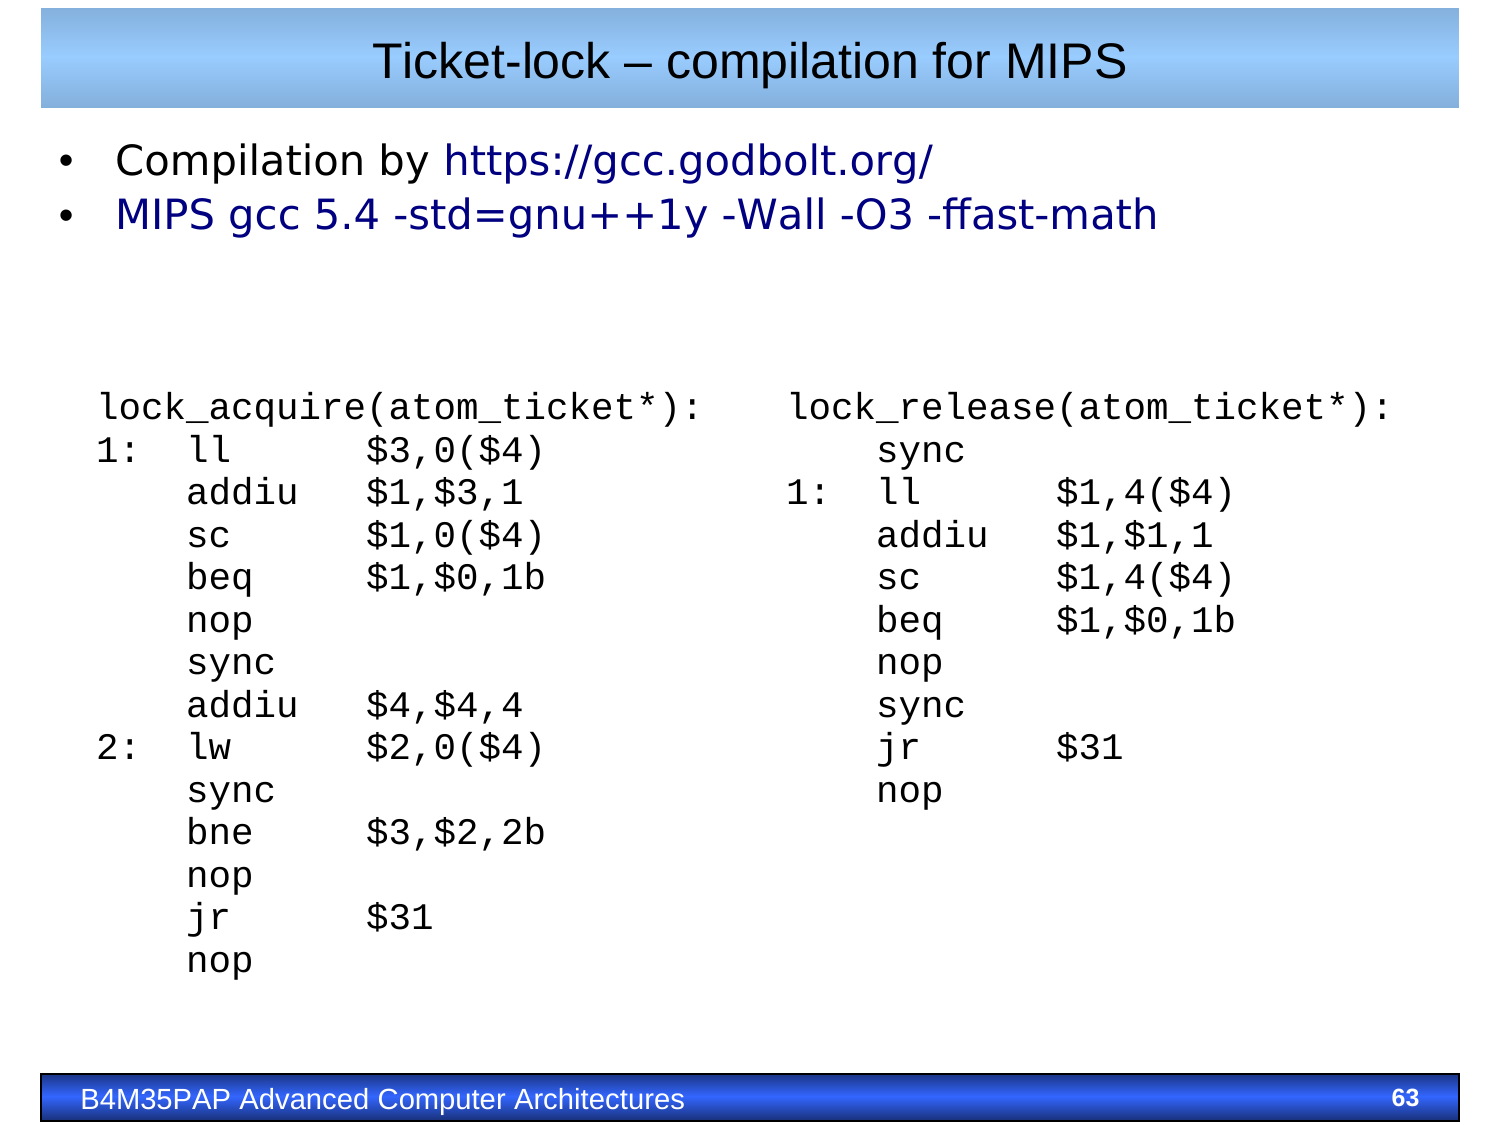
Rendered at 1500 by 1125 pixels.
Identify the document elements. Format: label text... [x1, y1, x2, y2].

title Ticket-lock – compilation for MIPS [41, 8, 1459, 108]
text_box lock_release(atom_ticket*): sync 1: ll $1,4($4) addiu $1,$1,1 sc $1,4($4) beq $1,$0,1b nop sync jr $31 nop [771, 380, 1444, 1034]
list Compilation by https://gcc.godbolt.org/ MIPS gcc 5.4 -std=gnu++1y -Wall -O3 -ffast-math [44, 128, 1458, 1056]
